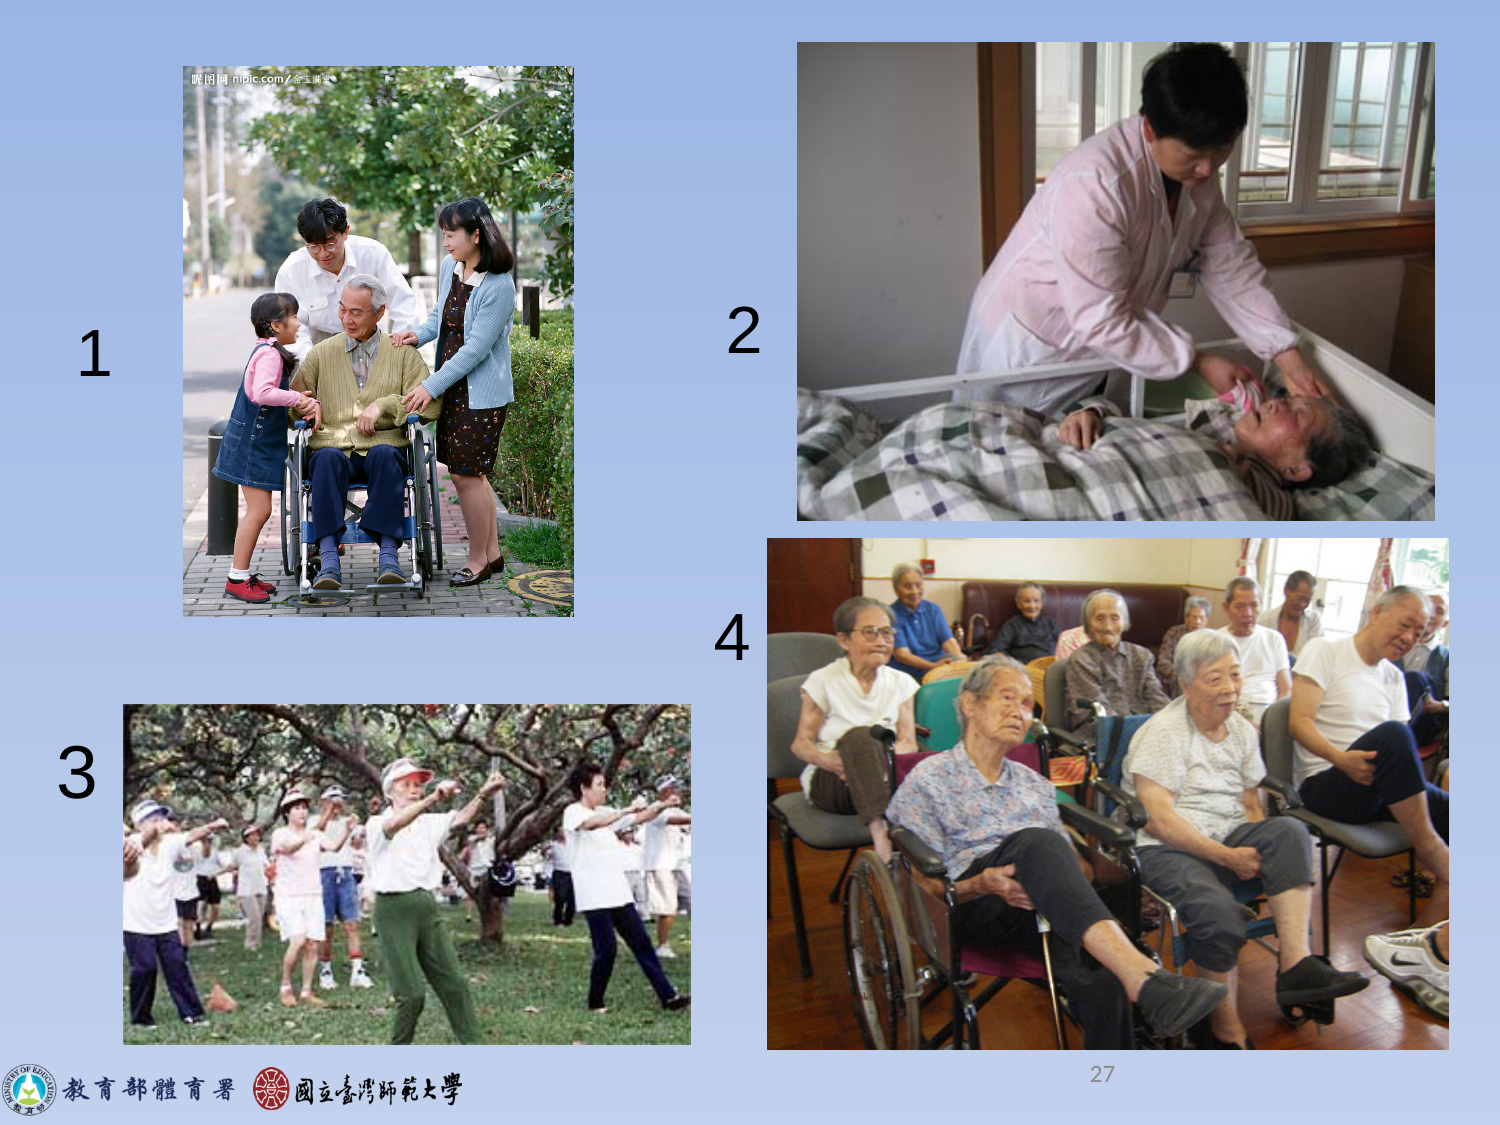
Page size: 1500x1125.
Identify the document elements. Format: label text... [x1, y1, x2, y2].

picture [797, 42, 1435, 521]
text_box 3 [41, 716, 101, 822]
picture [767, 538, 1449, 1050]
text_box 2 [702, 278, 786, 374]
picture [123, 704, 691, 1045]
text_box [1074, 1042, 1426, 1103]
picture [183, 66, 574, 617]
text_box 1 [53, 302, 136, 398]
text_box 4 [690, 586, 774, 682]
